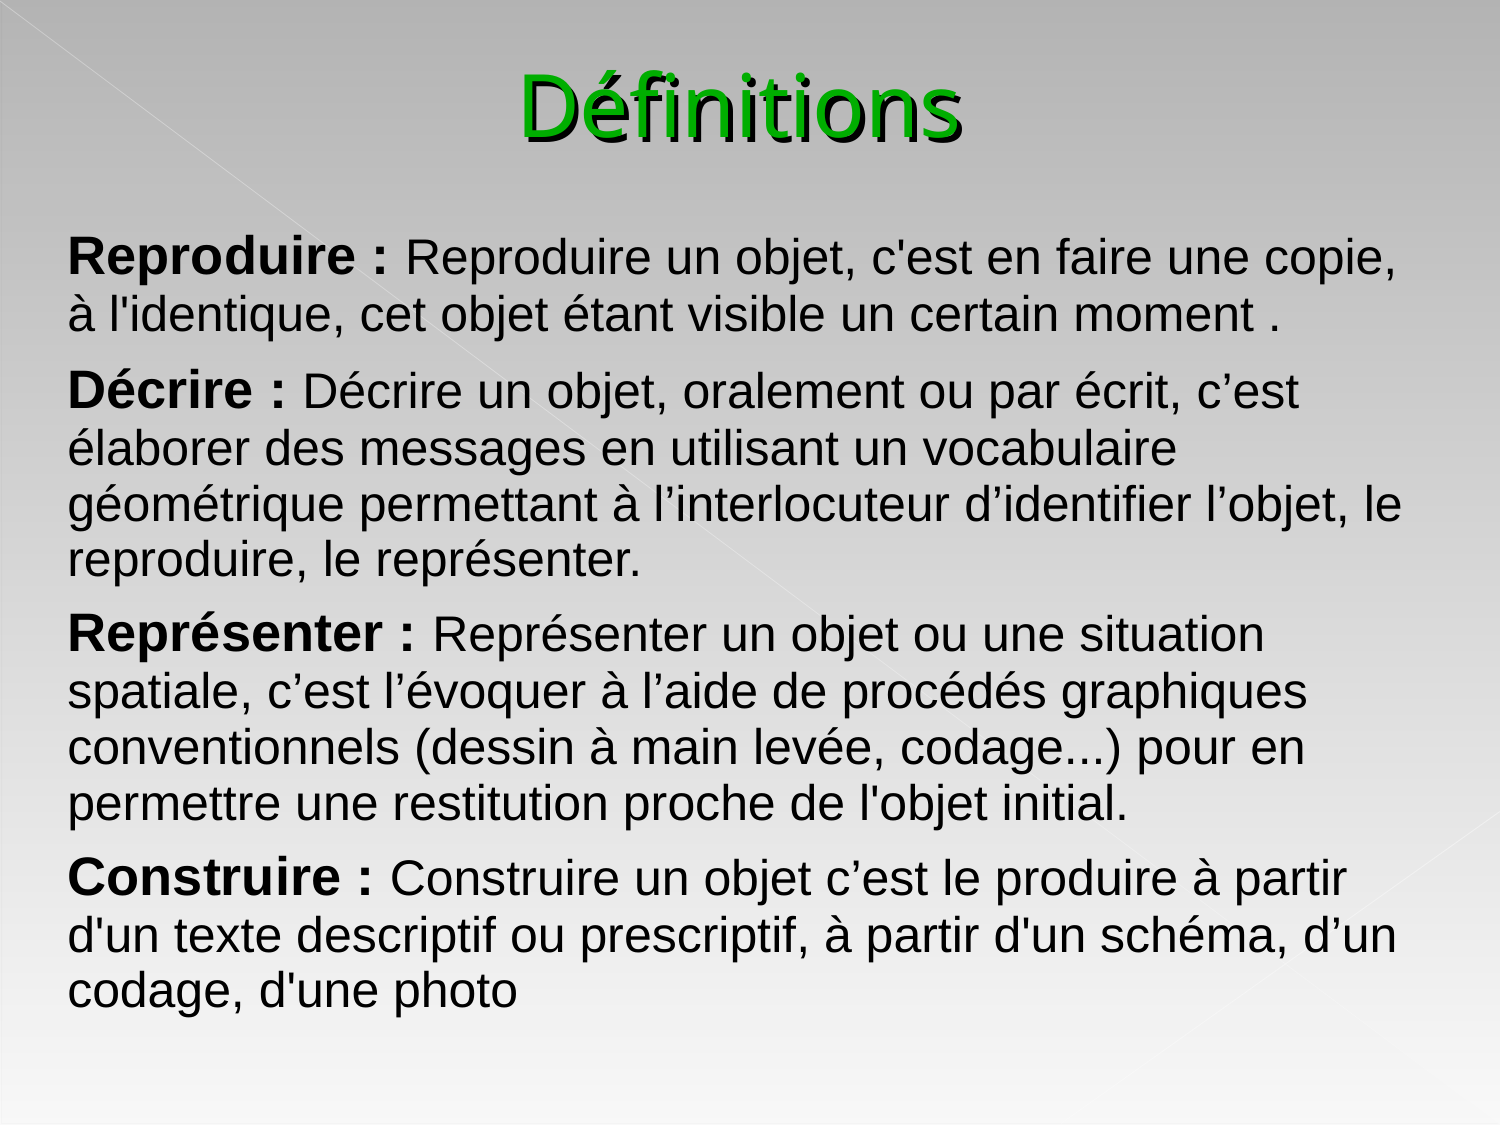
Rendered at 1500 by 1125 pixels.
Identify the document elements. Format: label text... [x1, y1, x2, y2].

title Définitions [75, 0, 1426, 207]
subtitle Reproduire : Reproduire un objet, c'est en faire une copie, à l'identique, cet objet étant visible un certain moment . Décrire : Décrire un objet, oralement ou par écrit, c’est élaborer des messages en utilisant un vocabulaire géométrique permettant à l’interlocuteur d’identifier l’objet, le reproduire, le représenter. Représenter : Représenter un objet ou une situation spatiale, c’est l’évoquer à l’aide de procédés graphiques conventionnels (dessin à main levée, codage...) pour en permettre une restitution proche de l'objet initial. Construire : Construire un objet c’est le produire à partir d'un texte descriptif ou prescriptif, à partir d'un schéma, d’un codage, d'une photo [67, 145, 1418, 1099]
